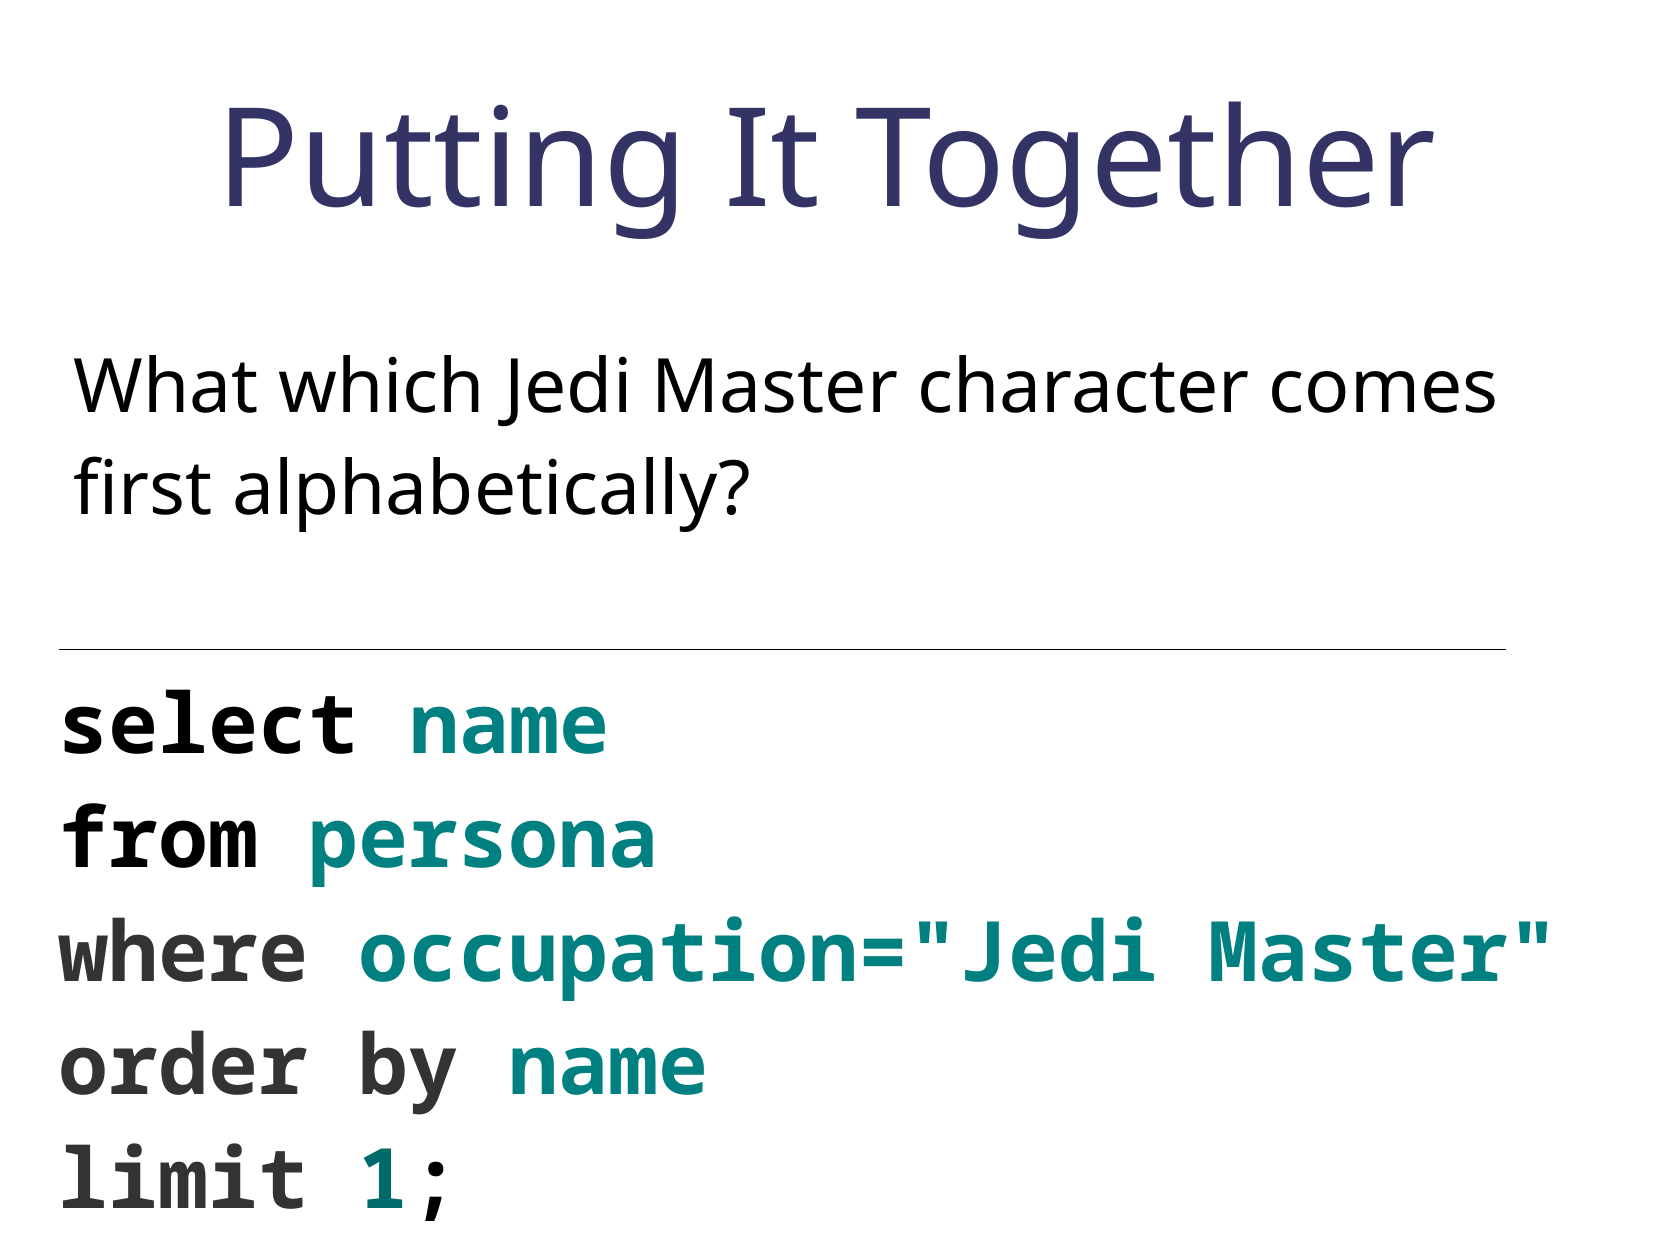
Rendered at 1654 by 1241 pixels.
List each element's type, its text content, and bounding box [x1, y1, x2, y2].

title Putting It Together [82, 56, 1571, 250]
text_box What which Jedi Master character comes first alphabetically? [59, 324, 1626, 523]
text_box select name from persona where occupation="Jedi Master" order by name limit 1; [59, 708, 1563, 1189]
